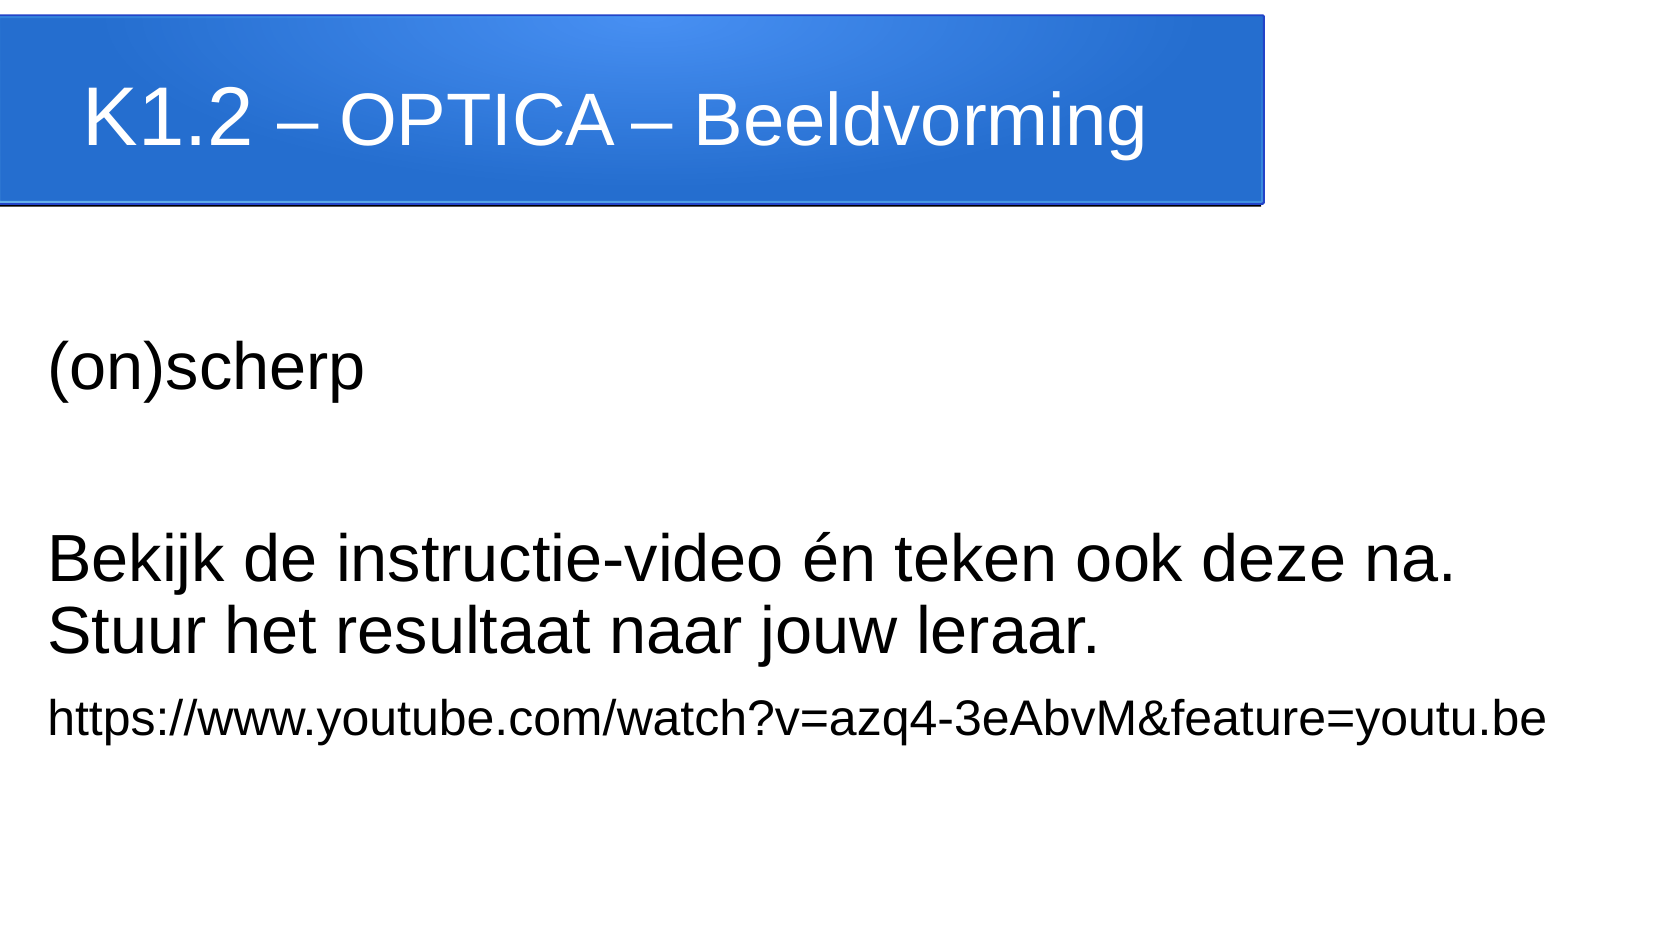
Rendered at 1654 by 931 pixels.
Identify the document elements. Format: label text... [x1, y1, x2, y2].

title K1.2 – OPTICA – Beeldvorming [82, 35, 1235, 189]
subtitle pagina 10 – keuzedeel K1 (on)scherp – figuur 17A/17B Bekijk de instructie-video én teken ook deze na. Stuur het resultaat naar jouw leraar. https://www.youtube.com/watch?v=azq4-3eAbvM&feature=youtu.be [47, 236, 1607, 922]
